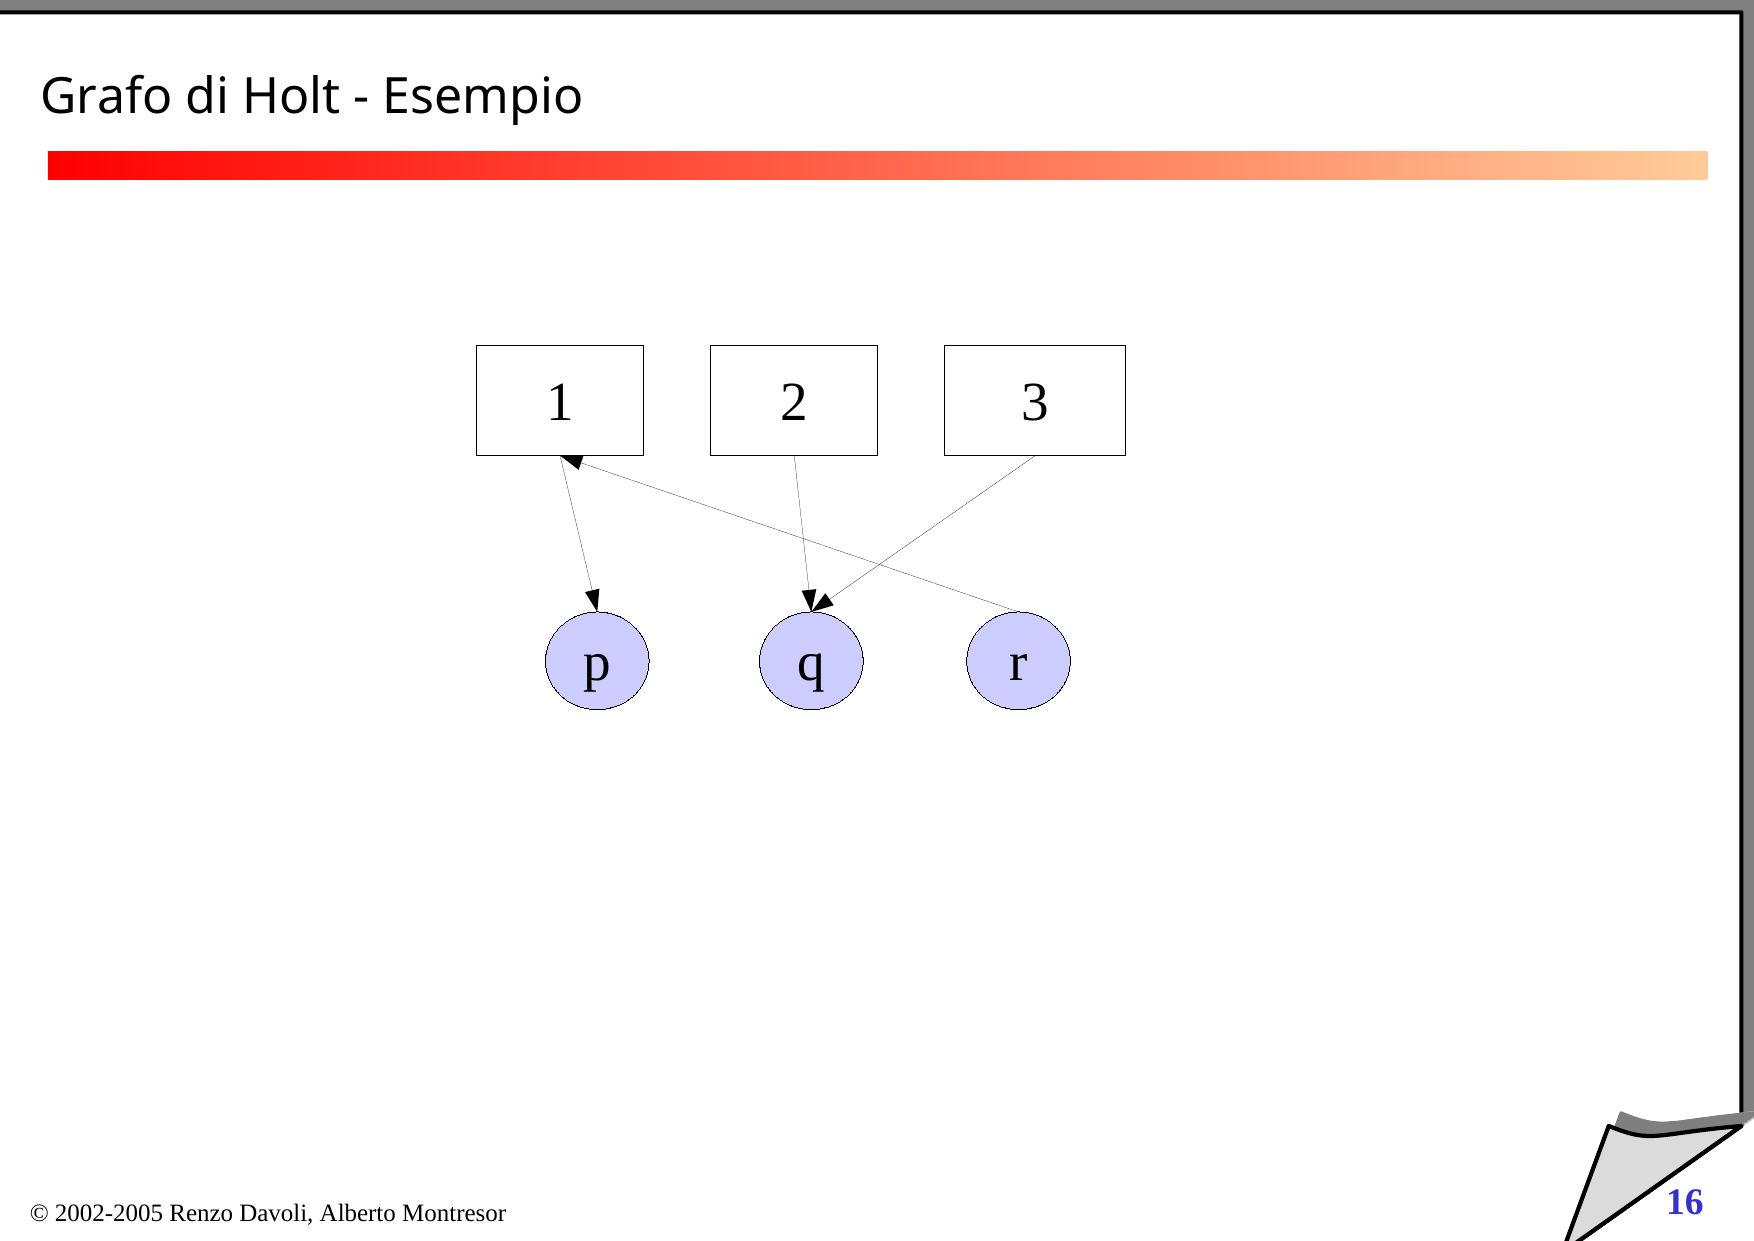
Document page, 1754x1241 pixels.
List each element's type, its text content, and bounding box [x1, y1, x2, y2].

title Grafo di Holt - Esempio [40, 49, 1714, 144]
text_box p [545, 611, 650, 710]
text_box 2 [710, 345, 878, 456]
text_box 1 [476, 345, 644, 456]
text_box q [759, 611, 864, 710]
text_box q [750, 152, 754, 179]
text_box 3 [944, 345, 1126, 456]
text_box r [966, 611, 1071, 710]
